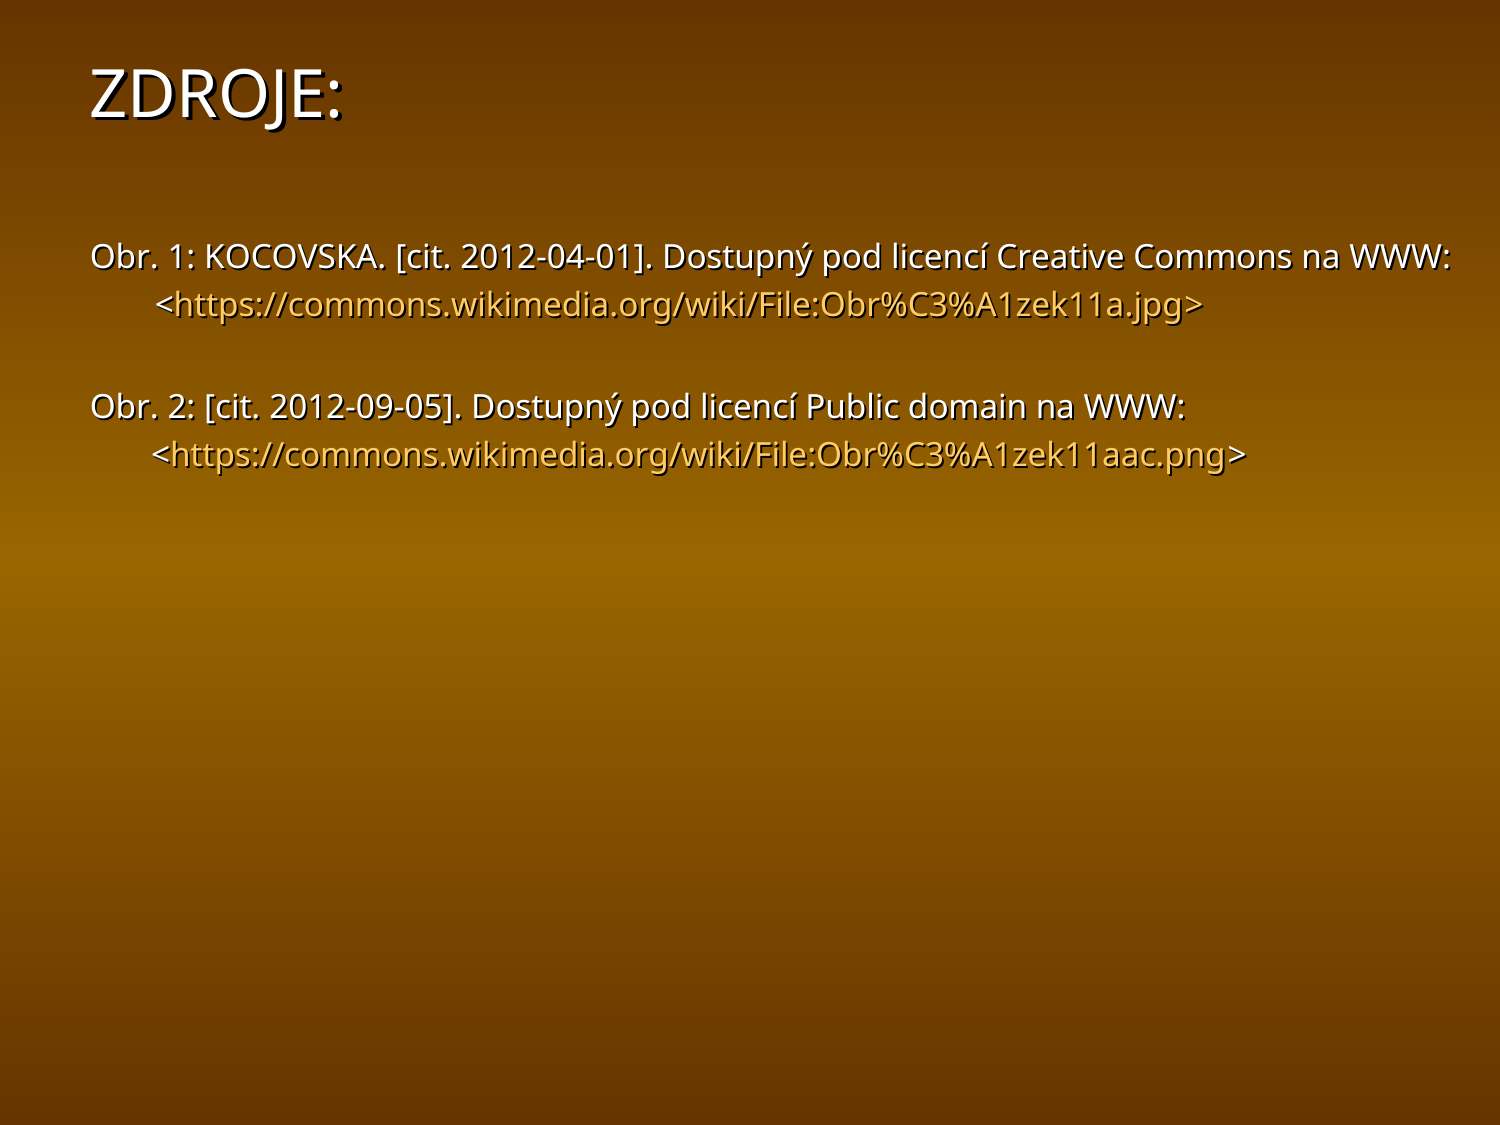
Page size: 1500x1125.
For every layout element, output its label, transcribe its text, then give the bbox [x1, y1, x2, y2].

text_box ZDROJE: Obr. 1: KOCOVSKA. [cit. 2012-04-01]. Dostupný pod licencí Creative Commons na WWW: <https://commons.wikimedia.org/wiki/File:Obr%C3%A1zek11a.jpg> Obr. 2: [cit. 2012-09-05]. Dostupný pod licencí Public domain na WWW: <https://commons.wikimedia.org/wiki/File:Obr%C3%A1zek11aac.png> [75, 42, 1500, 1005]
